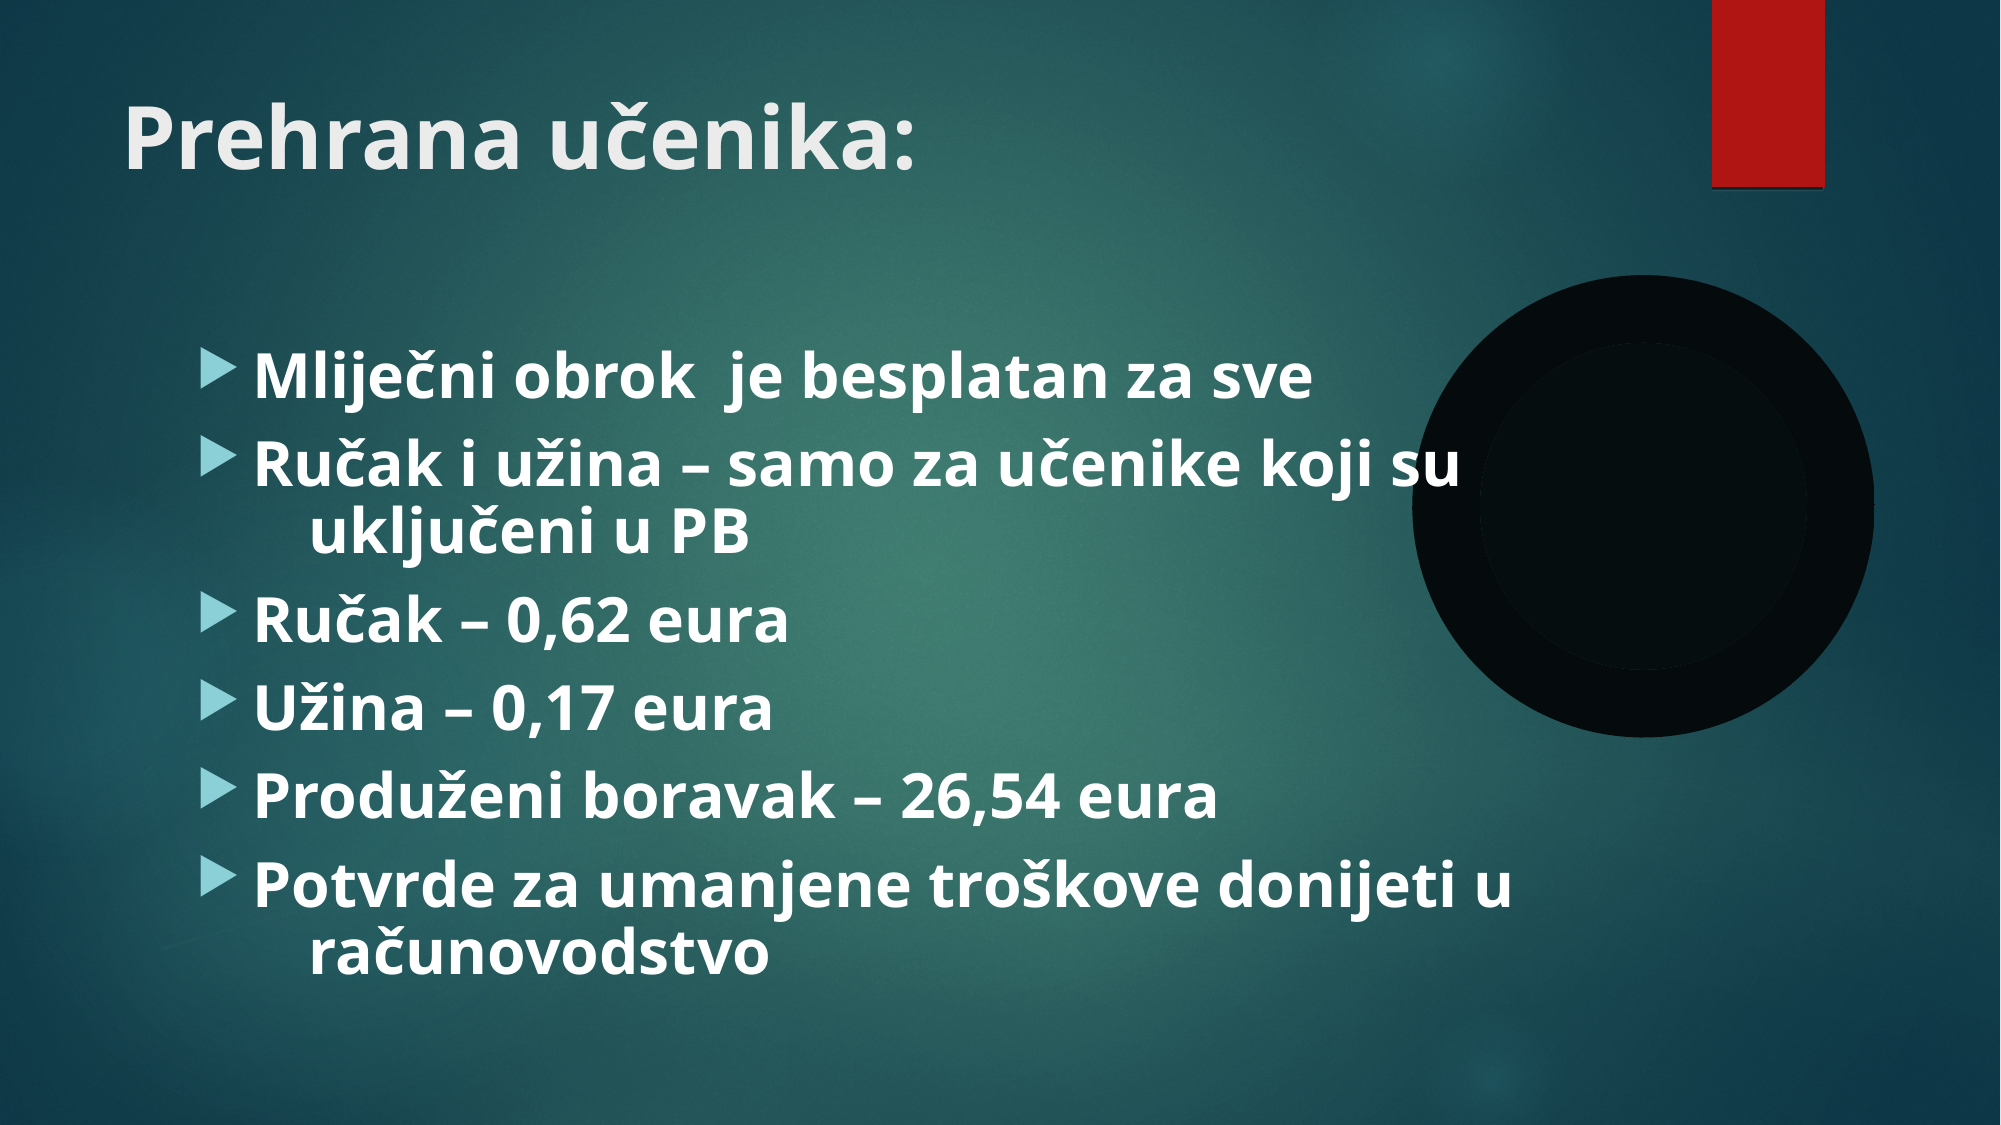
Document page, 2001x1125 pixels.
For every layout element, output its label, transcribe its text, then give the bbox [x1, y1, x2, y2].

list Mliječni obrok je besplatan za sve Ručak i užina – samo za učenike koji su uključeni u PB Ručak – 0,62 eura Užina – 0,17 eura Produženi boravak – 26,54 eura Potvrde za umanjene troškove donijeti u računovodstvo [181, 336, 1649, 1026]
title Prehrana učenika: [106, 74, 1649, 305]
